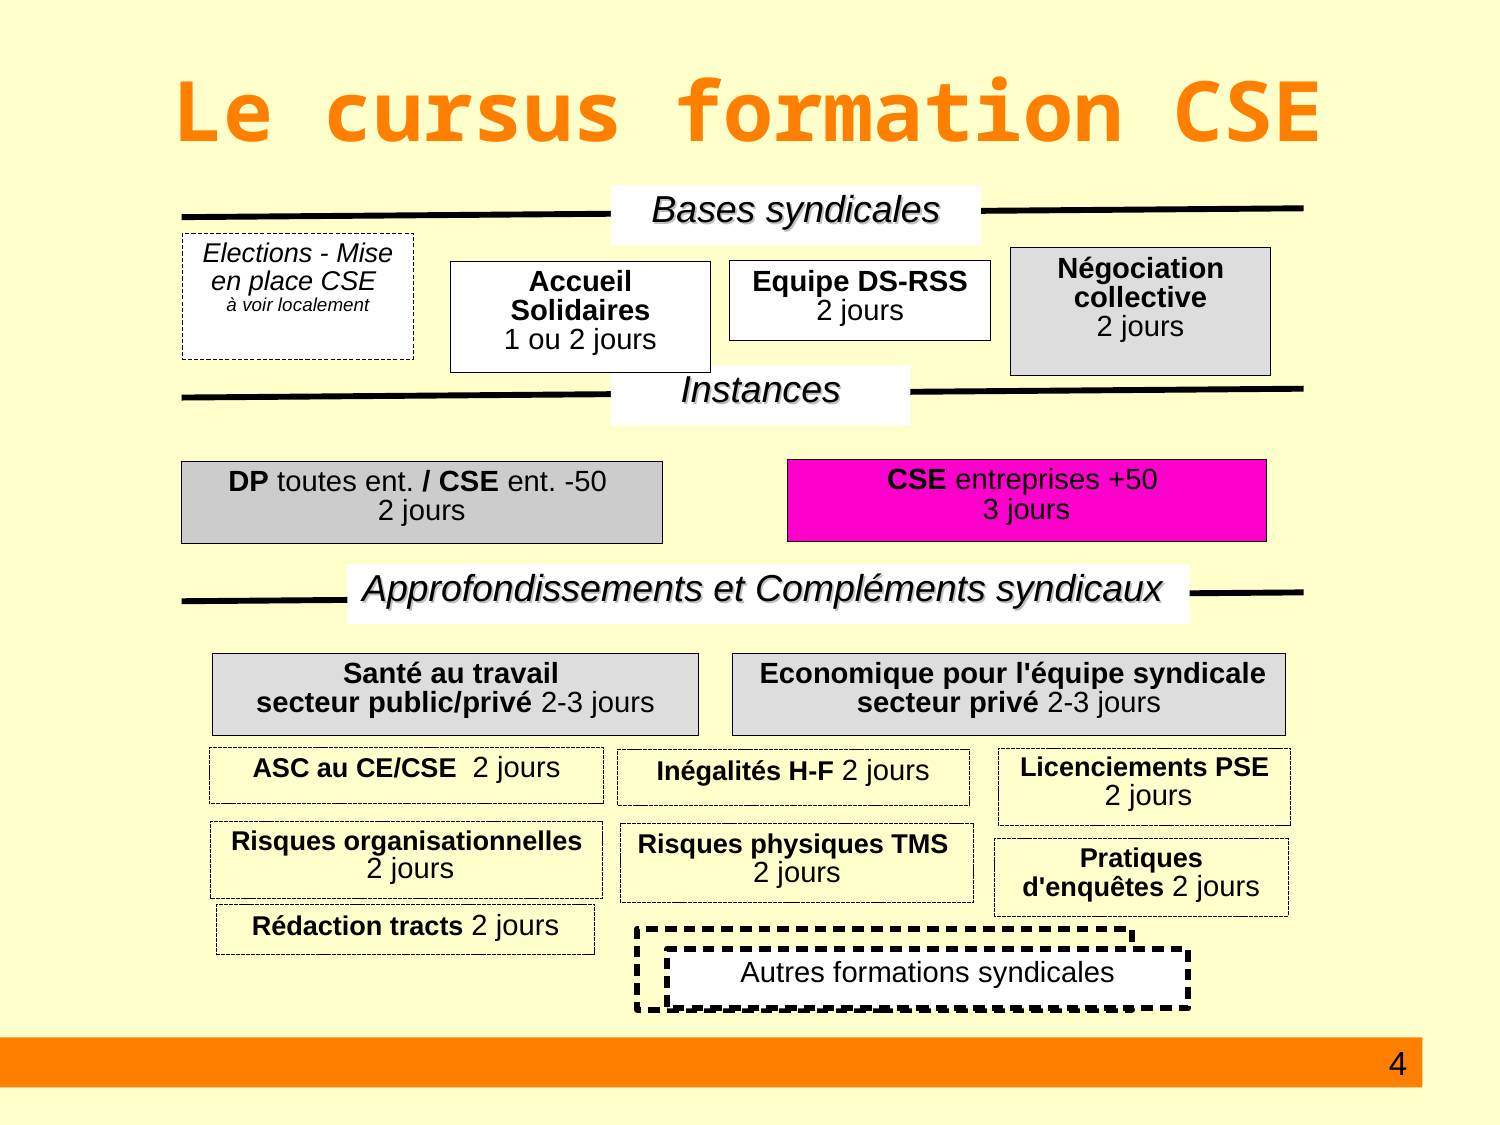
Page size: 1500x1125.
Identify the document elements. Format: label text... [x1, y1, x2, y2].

text_box Economique pour l'équipe syndicale secteur privé 2-3 jours [732, 653, 1286, 736]
text_box [637, 928, 1132, 1010]
text_box Rédaction tracts 2 jours [216, 904, 595, 955]
text_box Inégalités H-F 2 jours [617, 749, 970, 806]
text_box DP toutes ent. / CSE ent. -50 2 jours [181, 461, 663, 544]
text_box Licenciements PSE 2 jours [998, 748, 1291, 826]
text_box Autres formations syndicales [667, 948, 1189, 1009]
text_box Risques physiques TMS 2 jours [620, 823, 974, 903]
text_box ASC au CE/CSE 2 jours [209, 747, 604, 804]
text_box Pratiques d'enquêtes 2 jours [994, 838, 1289, 917]
text_box <numéro> [0, 1037, 1423, 1088]
text_box Santé au travail secteur public/privé 2-3 jours [212, 653, 699, 736]
text_box Bases syndicales [610, 185, 981, 246]
text_box Equipe DS-RSS 2 jours [729, 260, 991, 341]
text_box Accueil Solidaires 1 ou 2 jours [450, 261, 711, 373]
text_box CSE entreprises +50 3 jours [787, 459, 1267, 542]
text_box Elections - Mise en place CSE à voir localement [182, 233, 414, 360]
title Le cursus formation CSE [74, 0, 1423, 234]
text_box Approfondissements et Compléments syndicaux [347, 564, 1190, 624]
text_box Instances [610, 365, 911, 426]
text_box Risques organisationnelles 2 jours [210, 821, 603, 899]
text_box Négociation collective 2 jours [1010, 247, 1271, 376]
